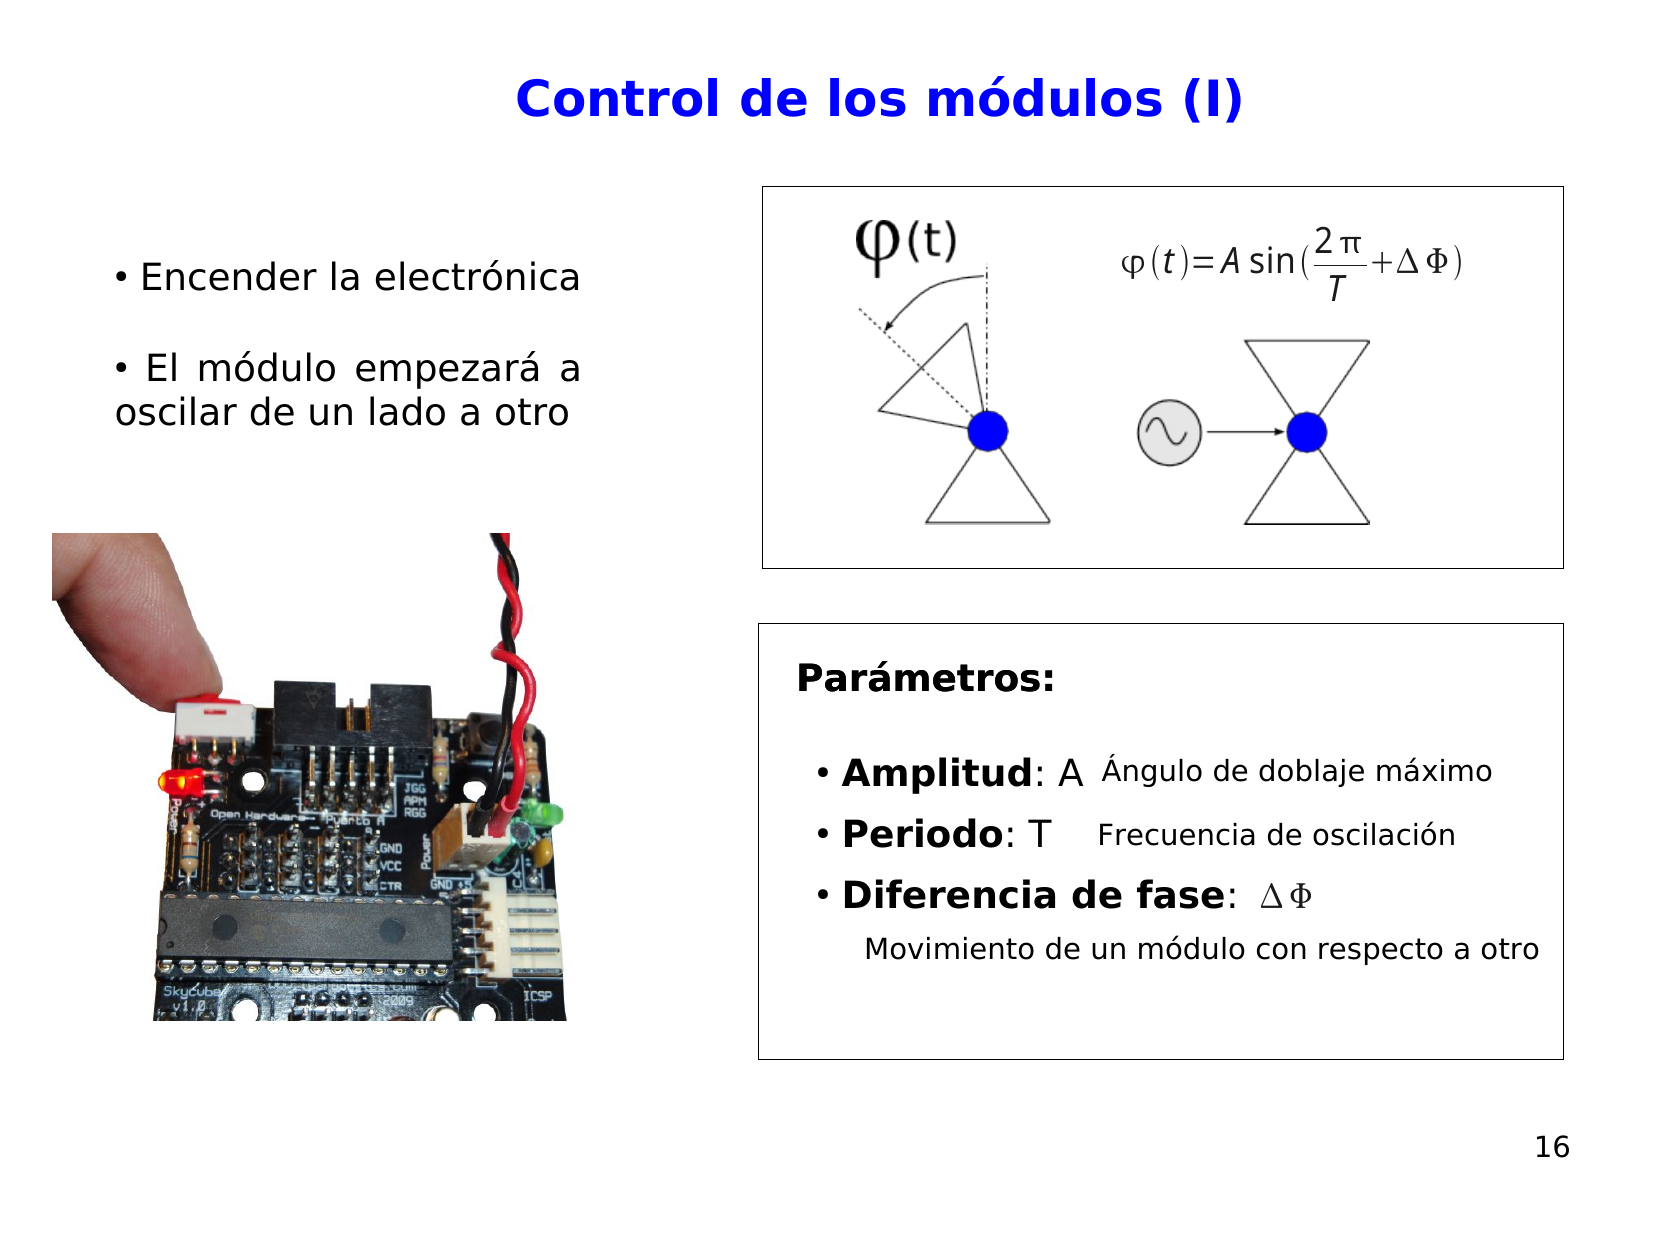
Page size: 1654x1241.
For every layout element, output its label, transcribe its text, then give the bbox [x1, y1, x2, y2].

text_box Ángulo de doblaje máximo [1086, 747, 1509, 797]
text_box Encender la electrónica El módulo empezará a oscilar de un lado a otro [99, 248, 660, 442]
chart [1251, 874, 1321, 917]
chart [1112, 219, 1471, 310]
picture [856, 220, 1370, 525]
text_box Frecuencia de oscilación [1082, 811, 1473, 861]
text_box Control de los módulos (I) [500, 63, 1261, 137]
text_box Parámetros: [781, 648, 1072, 708]
text_box Movimiento de un módulo con respecto a otro [849, 924, 1556, 975]
picture [52, 533, 703, 1021]
text_box Amplitud: A Periodo: T Diferencia de fase: [801, 744, 1266, 925]
